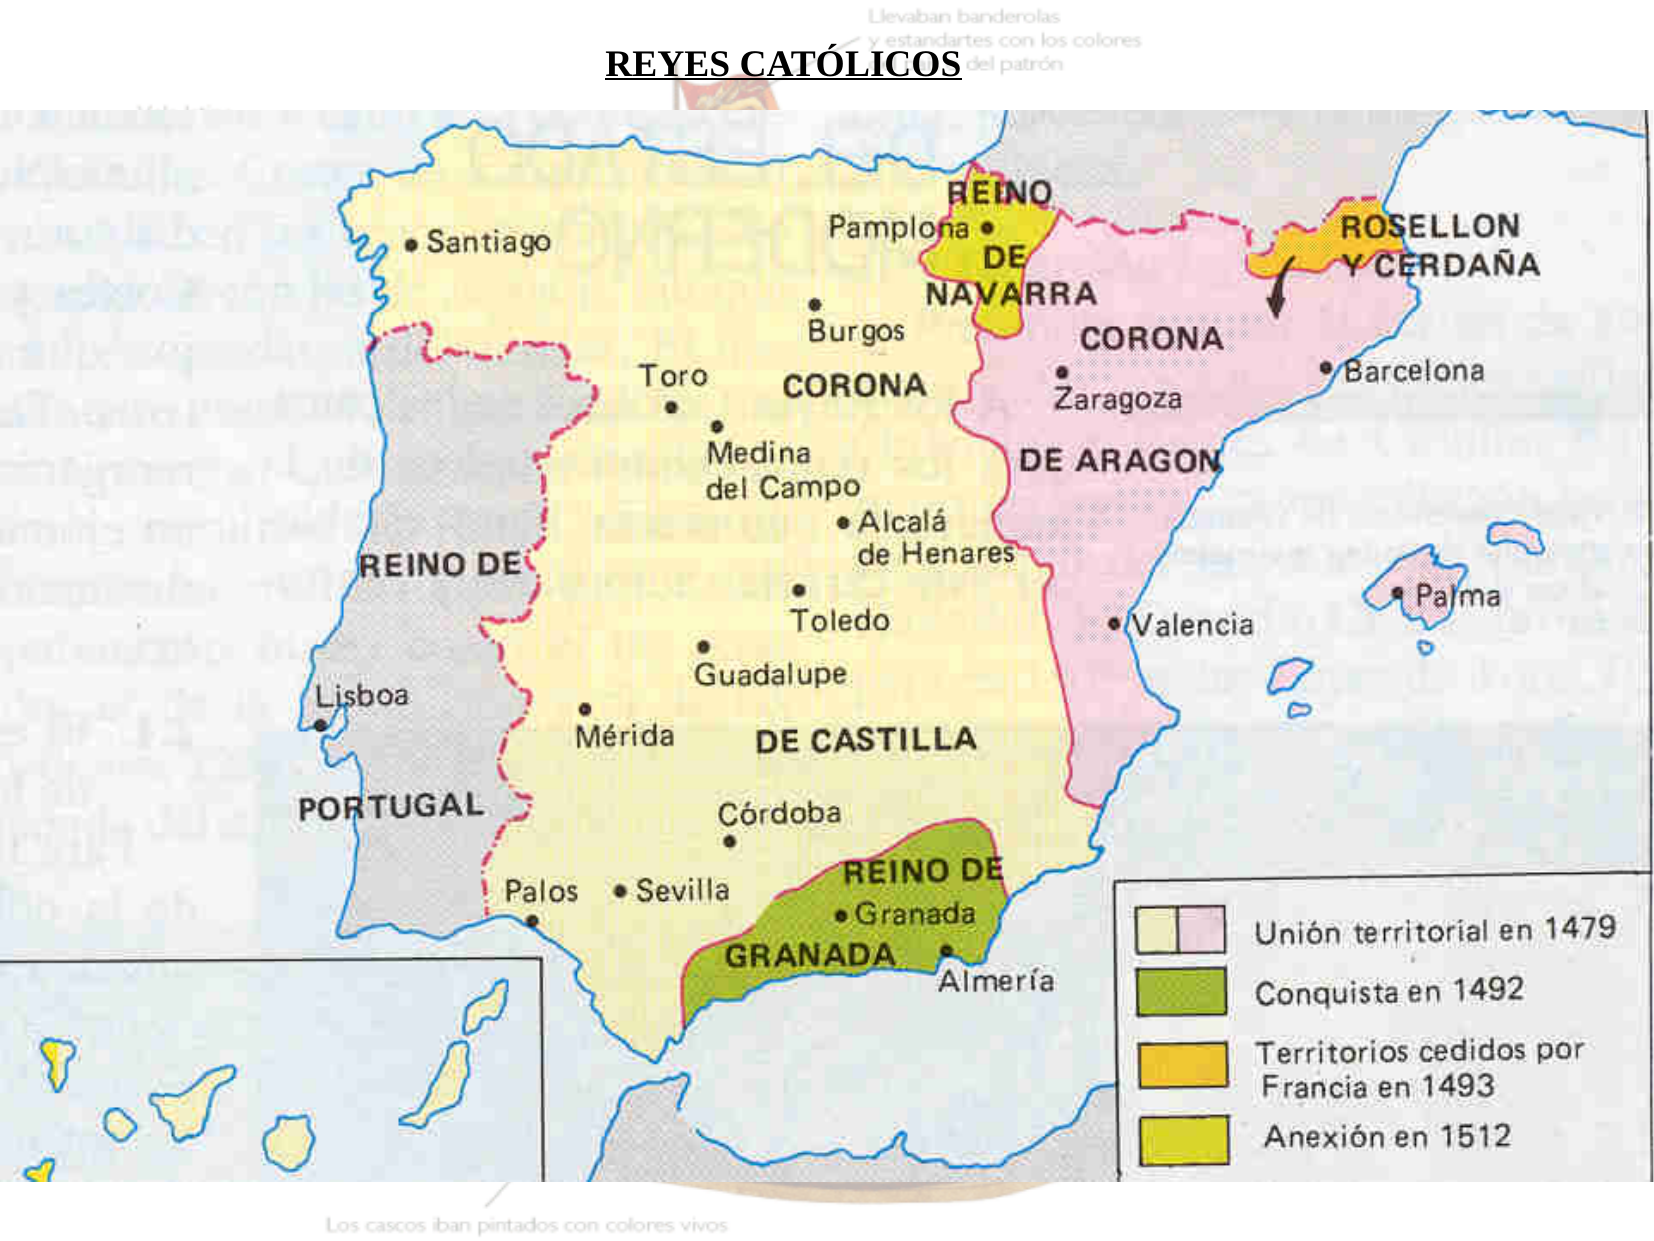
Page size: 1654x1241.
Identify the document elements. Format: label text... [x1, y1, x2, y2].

picture [0, 0, 1654, 1241]
text_box REYES CATÓLICOS [590, 35, 977, 94]
